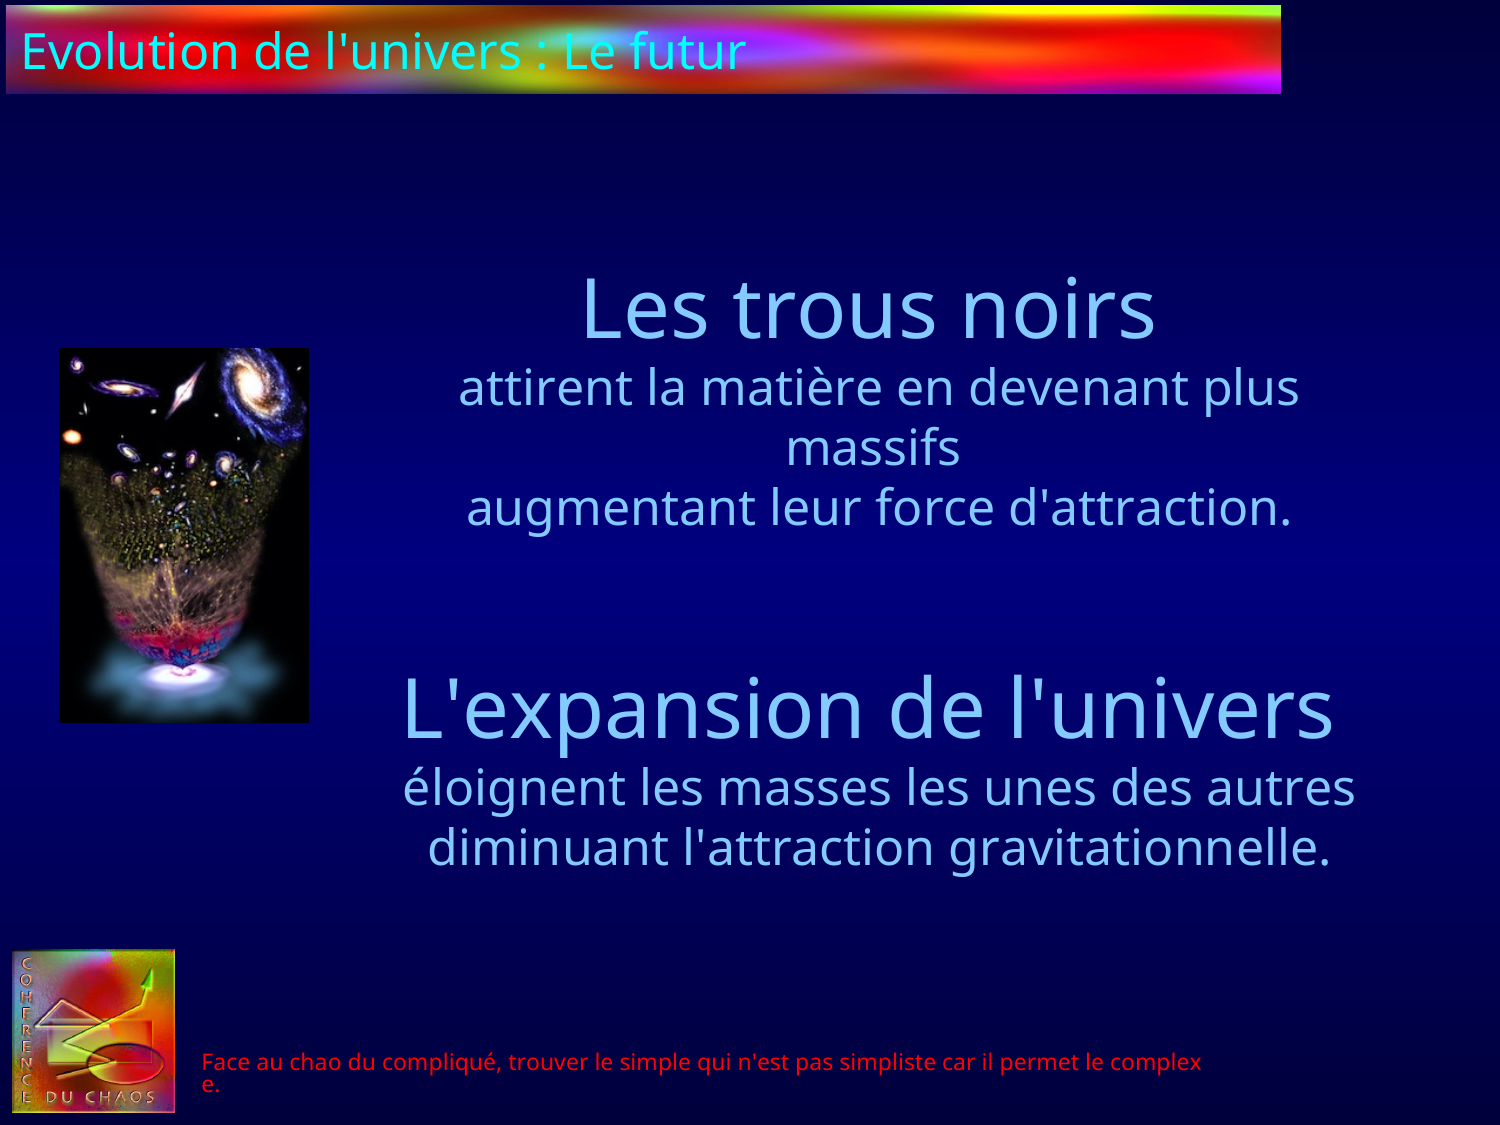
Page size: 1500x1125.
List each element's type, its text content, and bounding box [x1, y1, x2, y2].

title Evolution de l'univers : Le futur [5, 5, 1281, 94]
picture [12, 949, 175, 1113]
text_box Les trous noirs attirent la matière en devenant plus massifs augmentant leur force d'attraction. L'expansion de l'univers éloignent les masses les unes des autres diminuant l'attraction gravitationnelle. [366, 248, 1394, 880]
picture [59, 348, 309, 723]
